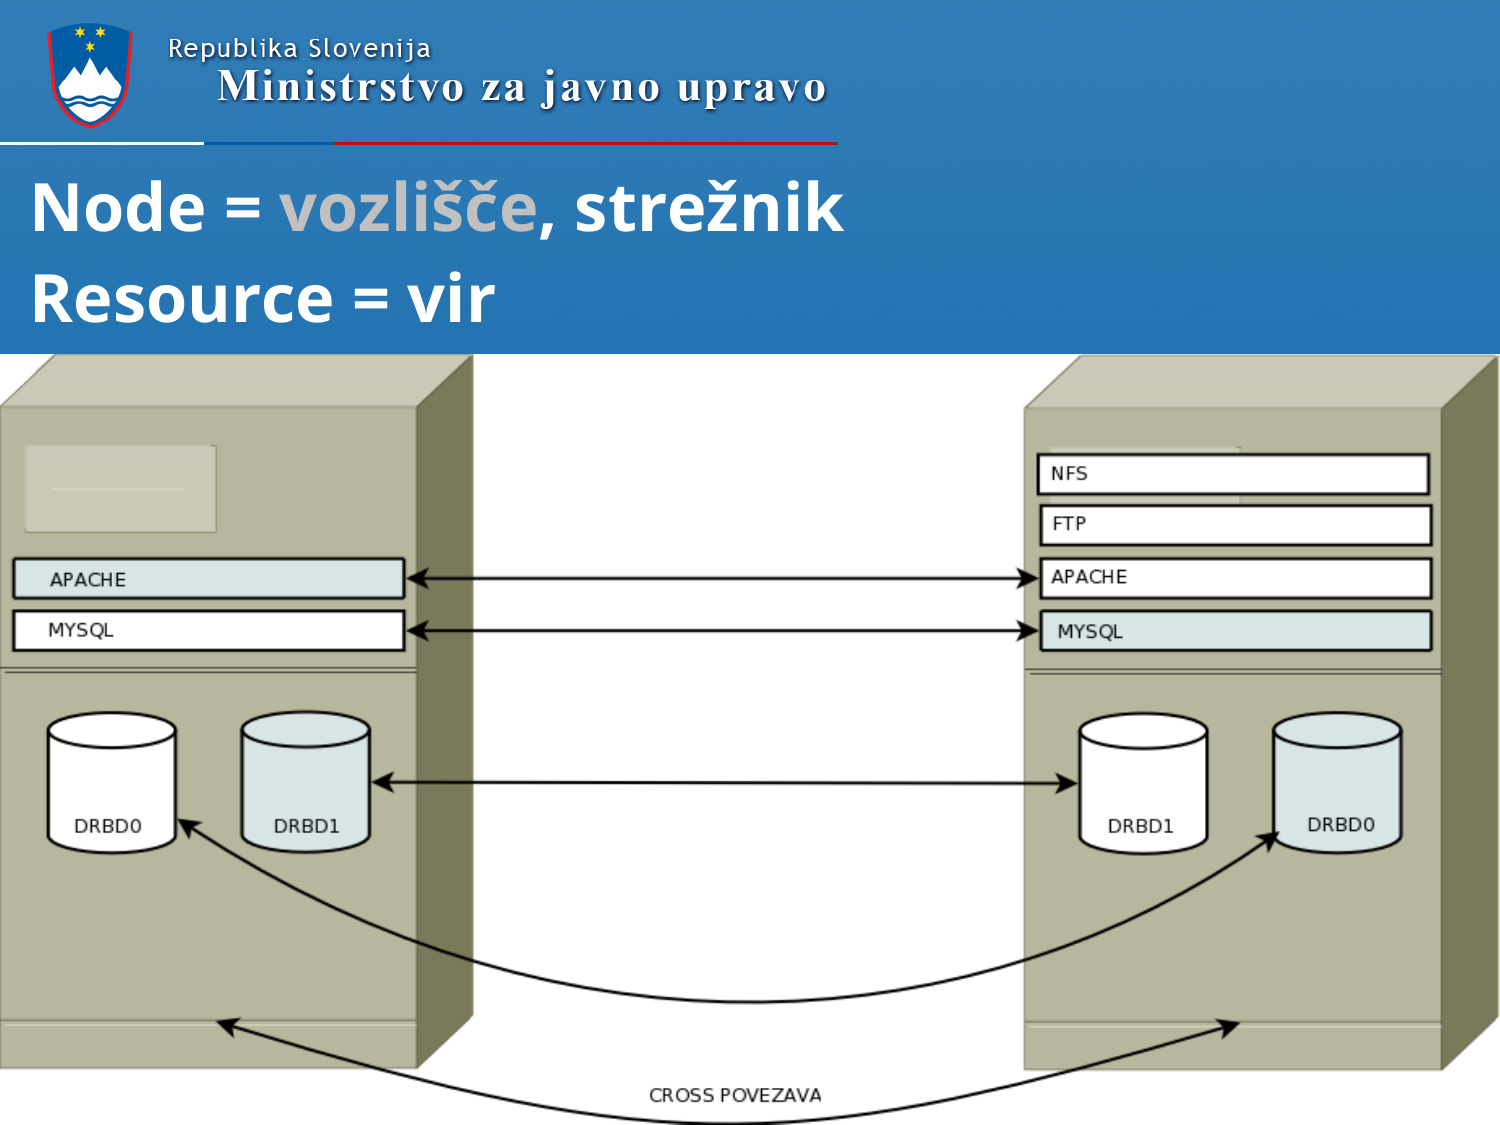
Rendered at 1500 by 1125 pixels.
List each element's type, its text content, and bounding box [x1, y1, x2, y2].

text_box Node = vozlišče, strežnik Resource = vir [29, 147, 1477, 354]
picture [0, 0, 1500, 1125]
